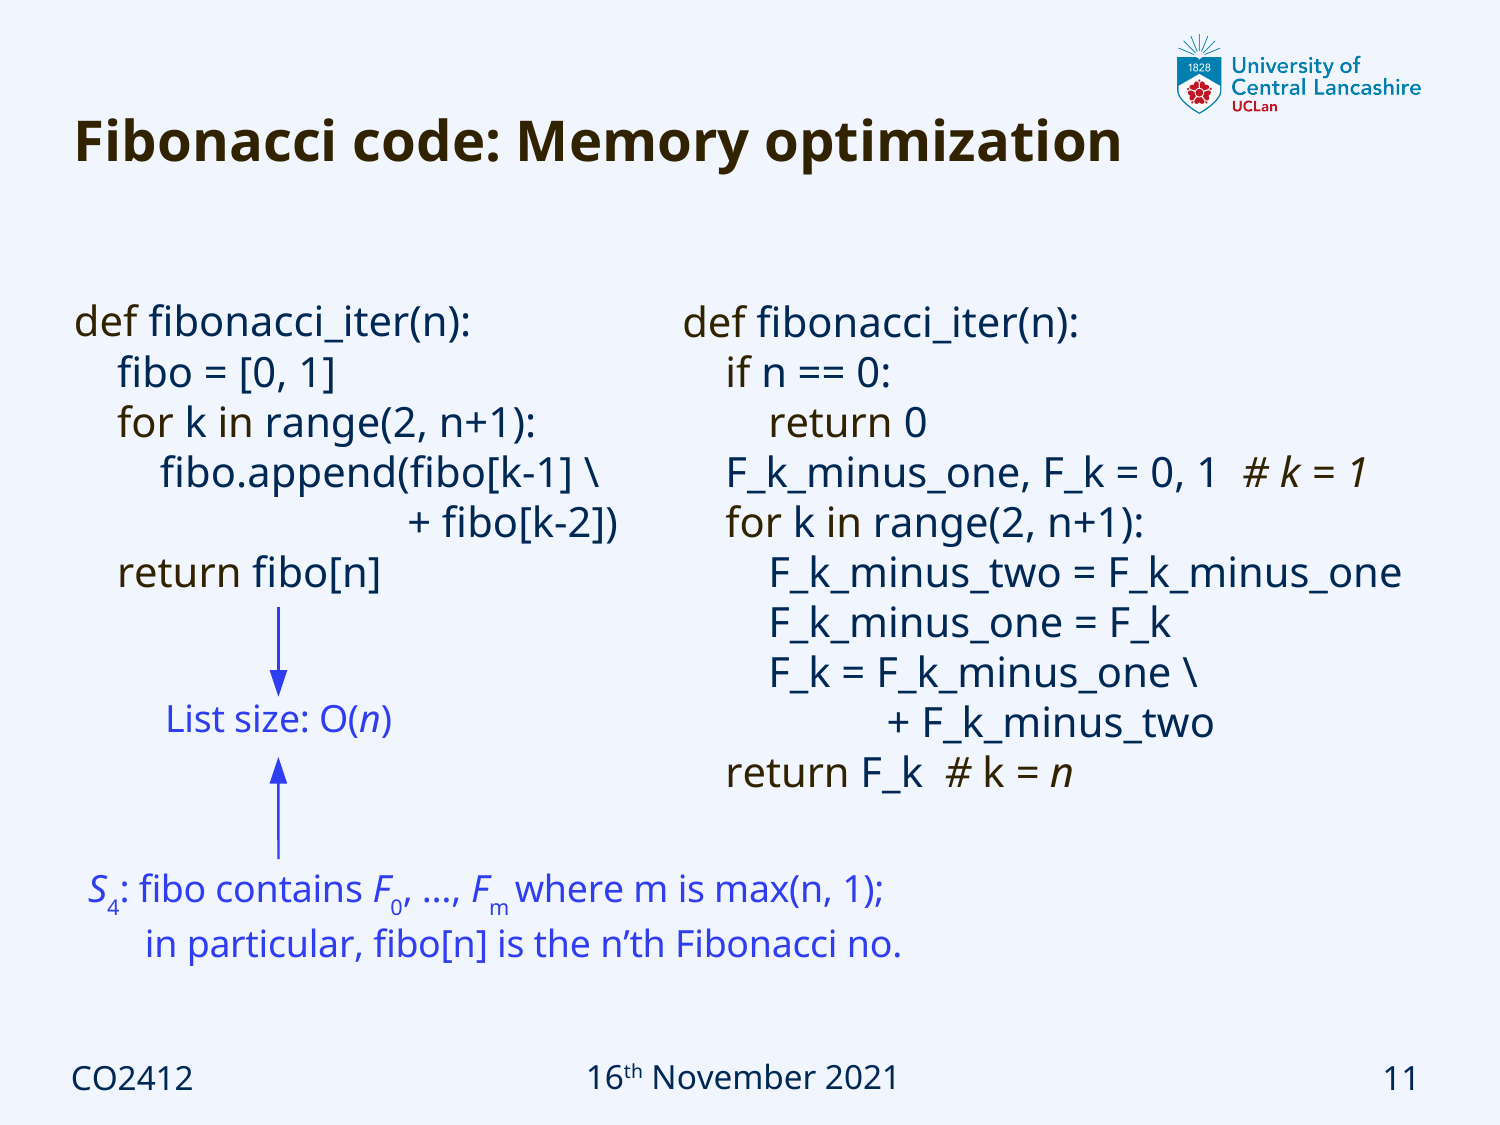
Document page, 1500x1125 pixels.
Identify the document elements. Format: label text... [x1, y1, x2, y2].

picture [1177, 34, 1421, 93]
text_box def fibonacci_iter(n): if n == 0: return 0 F_k_minus_one, F_k = 0, 1 # k = 1 for k in range(2, n+1): F_k_minus_two = F_k_minus_one F_k_minus_one = F_k F_k = F_k_minus_one \ + F_k_minus_two return F_k # k = n [667, 287, 1431, 803]
text_box S4: fibo contains F0, …, Fm where m is max(n, 1); in particular, fibo[n] is the n’th Fibonacci no. [73, 857, 954, 972]
text_box List size: O(n) [123, 687, 434, 748]
text_box def fibonacci_iter(n): fibo = [0, 1] for k in range(2, n+1): fibo.append(fibo[k-1] \ + fibo[k-2]) return fibo[n] [59, 287, 667, 603]
title Fibonacci code: Memory optimization [58, 93, 1475, 186]
